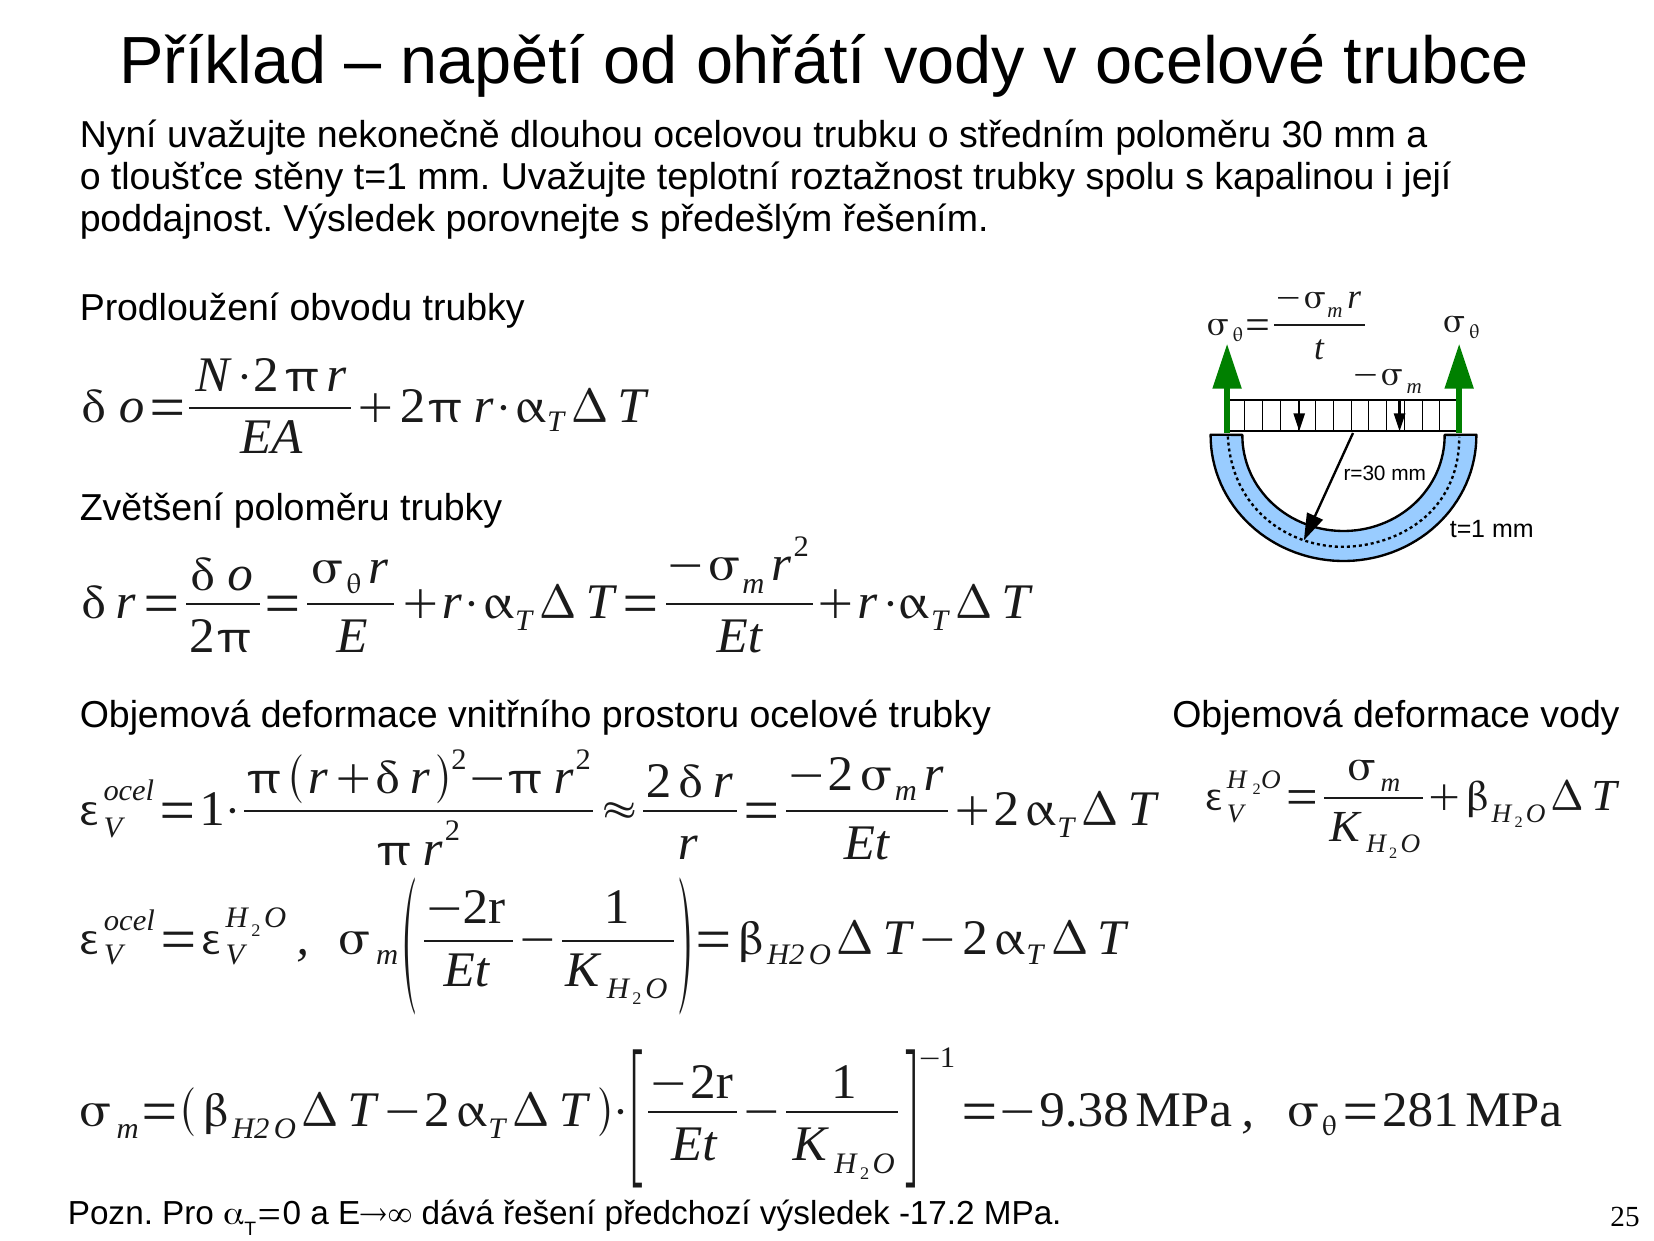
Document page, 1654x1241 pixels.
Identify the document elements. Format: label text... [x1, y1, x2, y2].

chart [61, 531, 1044, 663]
chart [59, 744, 1576, 1190]
title Příklad – napětí od ohřátí vody v ocelové trubce [37, 8, 1613, 113]
text_box r=30 mm [1328, 454, 1477, 496]
chart [1429, 301, 1488, 344]
text_box [1400, 400, 1456, 432]
text_box [1300, 400, 1399, 432]
chart [61, 347, 658, 466]
text_box [1230, 400, 1299, 432]
text_box [1210, 434, 1460, 561]
text_box Objemová deformace vnitřního prostoru ocelové trubky [64, 686, 1152, 748]
text_box t=1 mm [1435, 507, 1583, 554]
text_box Nyní uvažujte nekonečně dlouhou ocelovou trubku o středním poloměru 30 mm a o tloušťce stěny t=1 mm. Uvažujte teplotní roztažnost trubky spolu s kapalinou i její poddajnost. Výsledek porovnejte s předešlým řešením. [64, 106, 1506, 261]
text_box Zvětšení poloměru trubky [64, 479, 621, 531]
text_box [1442, 434, 1477, 454]
text_box Pozn. Pro aT=0 a E®¥ dává řešení předchozí výsledek -17.2 MPa. [53, 1186, 1087, 1241]
text_box Objemová deformace vody [1157, 686, 1654, 748]
text_box Prodloužení obvodu trubky [64, 278, 621, 340]
chart [1187, 748, 1629, 863]
chart [1192, 277, 1430, 399]
